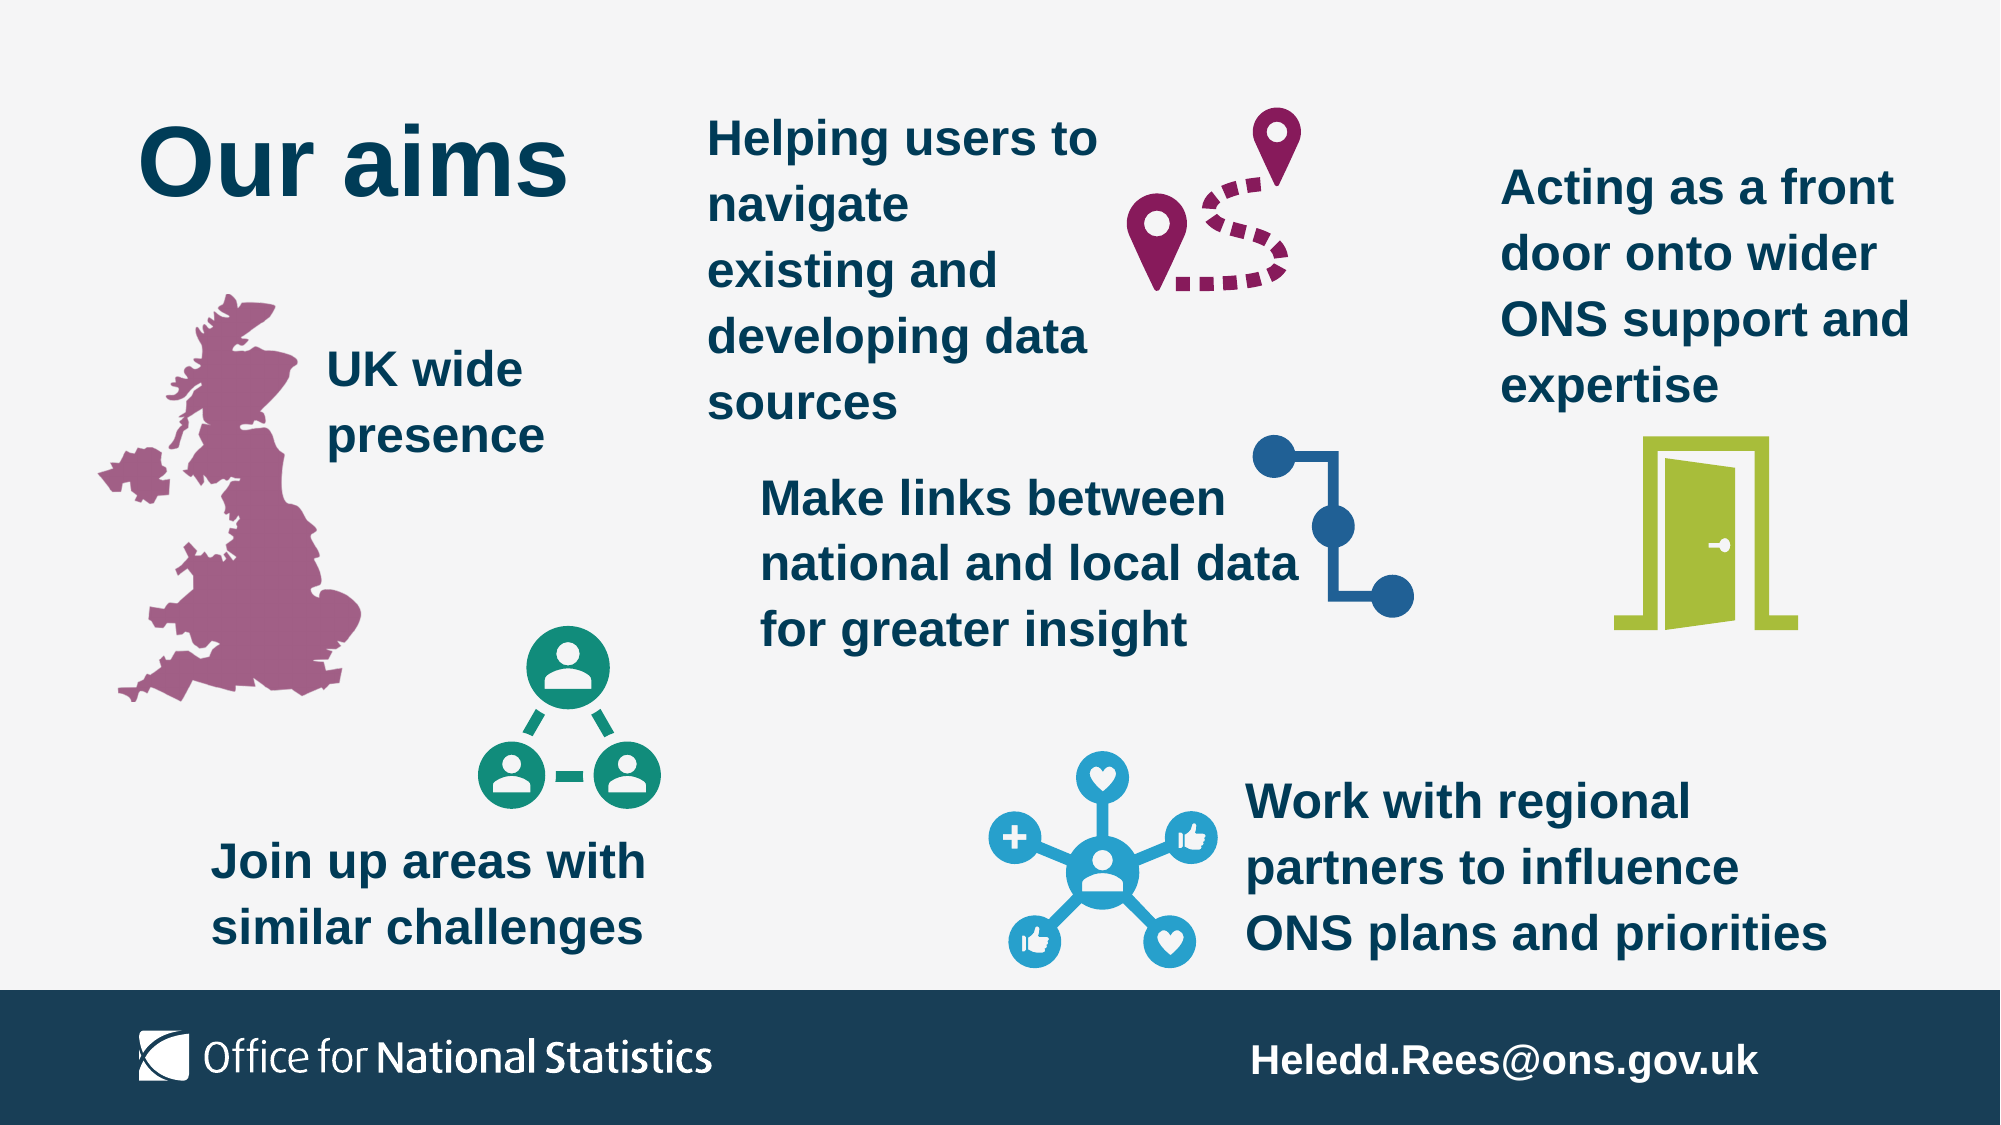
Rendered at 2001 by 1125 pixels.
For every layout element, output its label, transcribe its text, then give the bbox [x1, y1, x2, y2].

picture [1099, 89, 1329, 319]
picture [25, 294, 433, 702]
picture [439, 586, 700, 848]
text_box Work with regional partners to influence ONS plans and priorities [1245, 762, 1836, 958]
picture [960, 717, 1246, 1003]
text_box Make links between national and local data for greater insight [759, 458, 1202, 654]
picture [1202, 395, 1464, 657]
text_box Join up areas with similar challenges [210, 822, 692, 951]
title Our aims [1329, 105, 1863, 221]
text_box Acting as a front door onto wider ONS support and expertise [1500, 148, 1913, 410]
title Our aims [137, 105, 706, 221]
text_box Heledd.Rees@ons.gov.uk [1235, 1025, 1866, 1086]
text_box Helping users to navigate existing and developing data sources [706, 99, 1113, 361]
text_box UK wide presence [326, 330, 682, 459]
picture [1206, 558, 1215, 575]
picture [1588, 415, 1824, 651]
